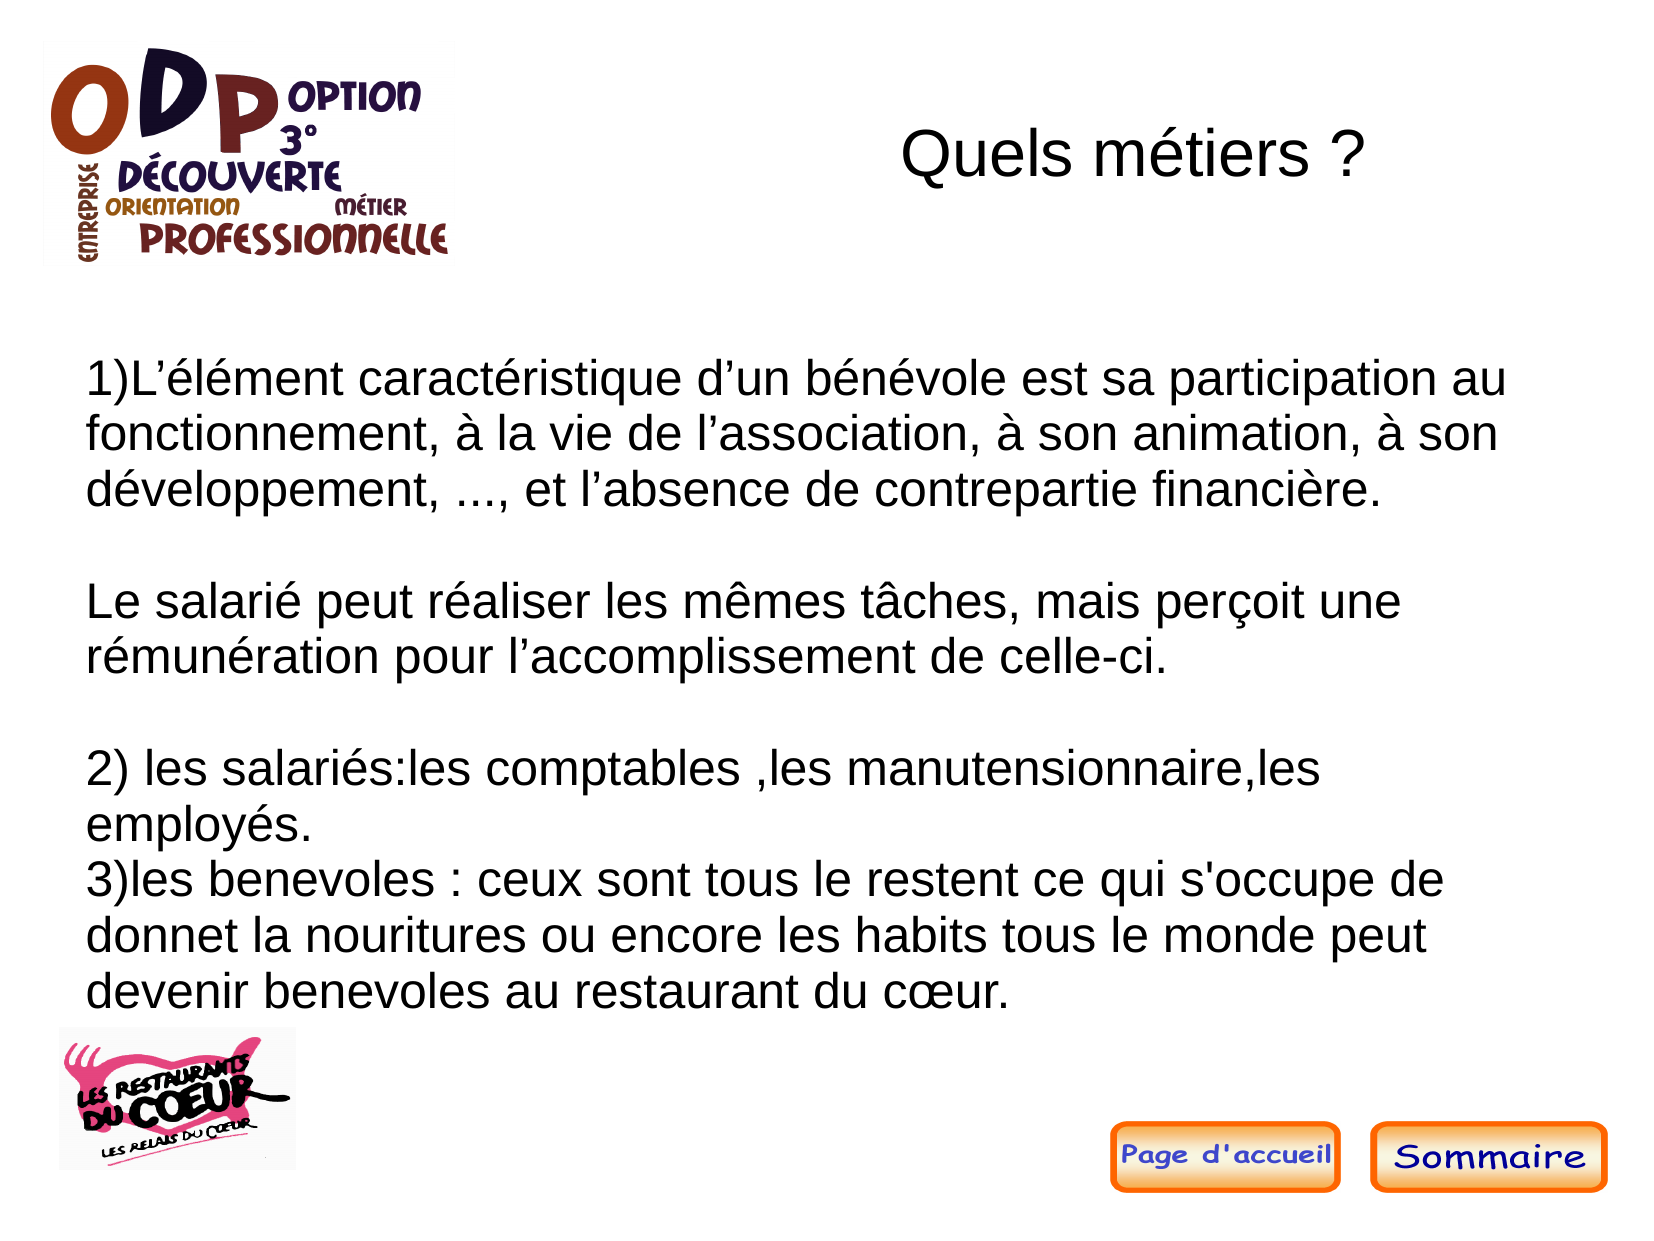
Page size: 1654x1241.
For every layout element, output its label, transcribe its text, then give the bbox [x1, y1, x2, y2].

title Quels métiers ? [637, 49, 1630, 257]
text_box 1)L’élément caractéristique d’un bénévole est sa participation au fonctionnement, à la vie de l’association, à son animation, à son développement, ..., et l’absence de contrepartie financière. Le salarié peut réaliser les mêmes tâches, mais perçoit une rémunération pour l’accomplissement de celle-ci. 2) les salariés:les comptables ,les manutensionnaire,les employés. 3)les benevoles : ceux sont tous le restent ce qui s'occupe de donnet la nouritures ou encore les habits tous le monde peut devenir benevoles au restaurant du cœur. [70, 342, 1548, 1027]
picture [43, 41, 455, 266]
picture [59, 1027, 296, 1170]
picture [1110, 1121, 1341, 1193]
picture [1370, 1121, 1608, 1193]
